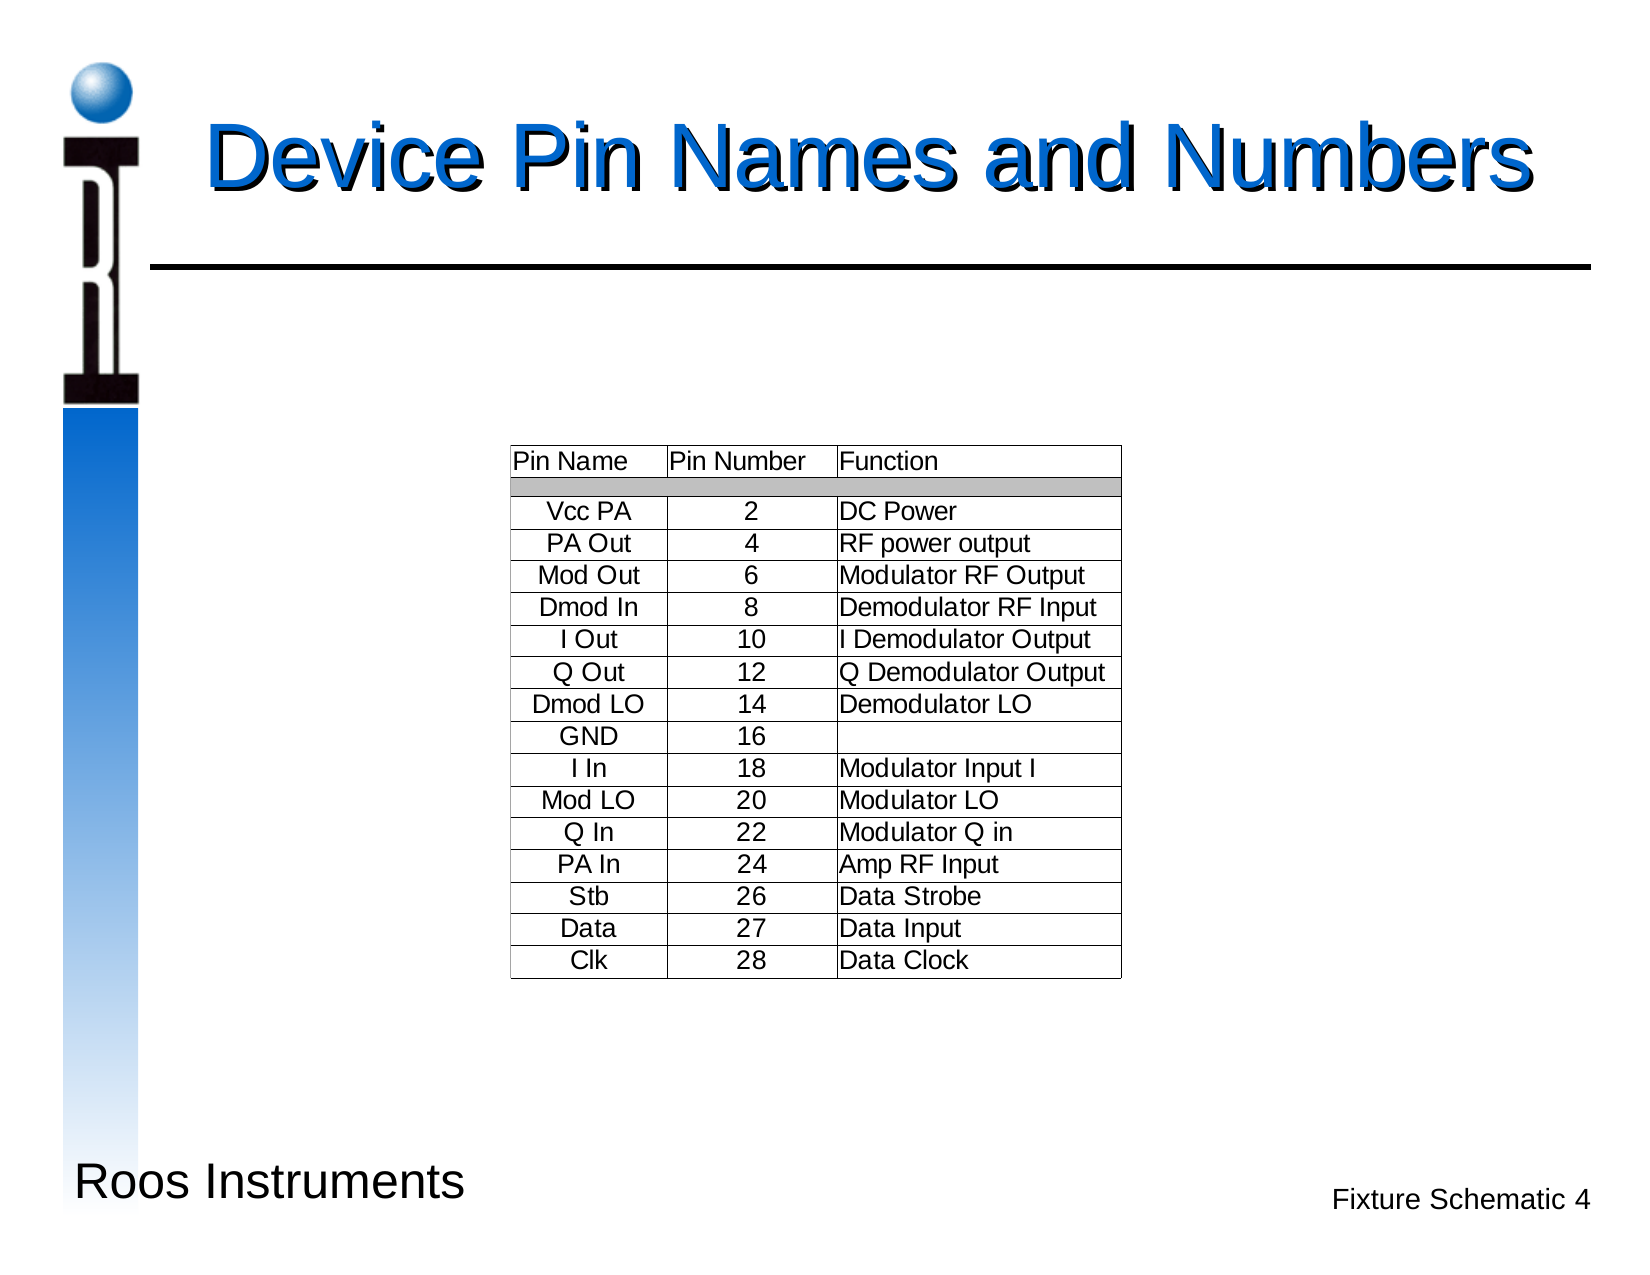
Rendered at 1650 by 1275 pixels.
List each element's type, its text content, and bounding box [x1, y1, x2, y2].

chart [510, 445, 1247, 1082]
title Device Pin Names and Numbers [147, 59, 1591, 253]
picture [59, 59, 144, 411]
